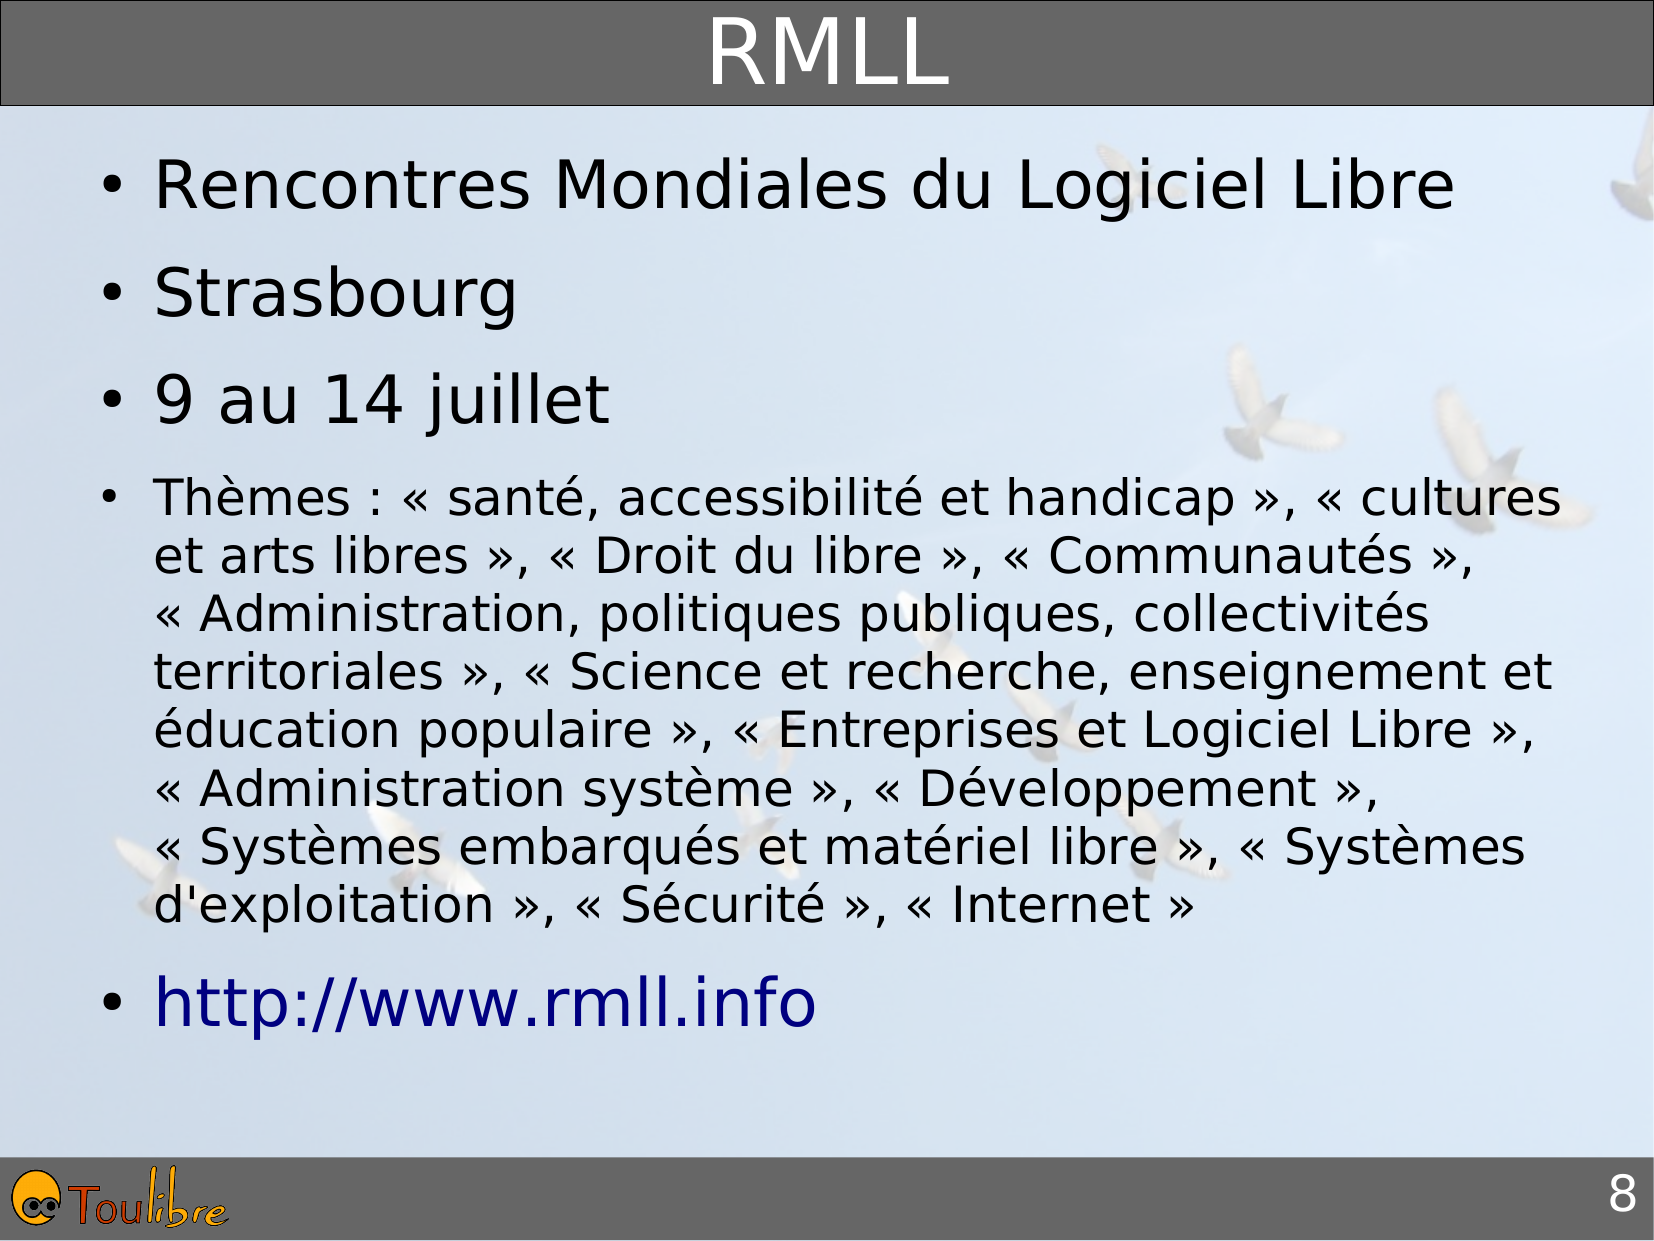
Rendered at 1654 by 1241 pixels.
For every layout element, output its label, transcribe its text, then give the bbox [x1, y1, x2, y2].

list Rencontres Mondiales du Logiciel Libre Strasbourg 9 au 14 juillet Thèmes : « santé, accessibilité et handicap », « cultures et arts libres », « Droit du libre », « Communautés », « Administration, politiques publiques, collectivités territoriales », « Science et recherche, enseignement et éducation populaire », « Entreprises et Logiciel Libre », « Administration système », « Développement », « Systèmes embarqués et matériel libre », « Systèmes d'exploitation », « Sécurité », « Internet » http://www.rmll.info [82, 146, 1571, 1094]
title RMLL [0, 0, 1654, 107]
picture [11, 1165, 229, 1228]
